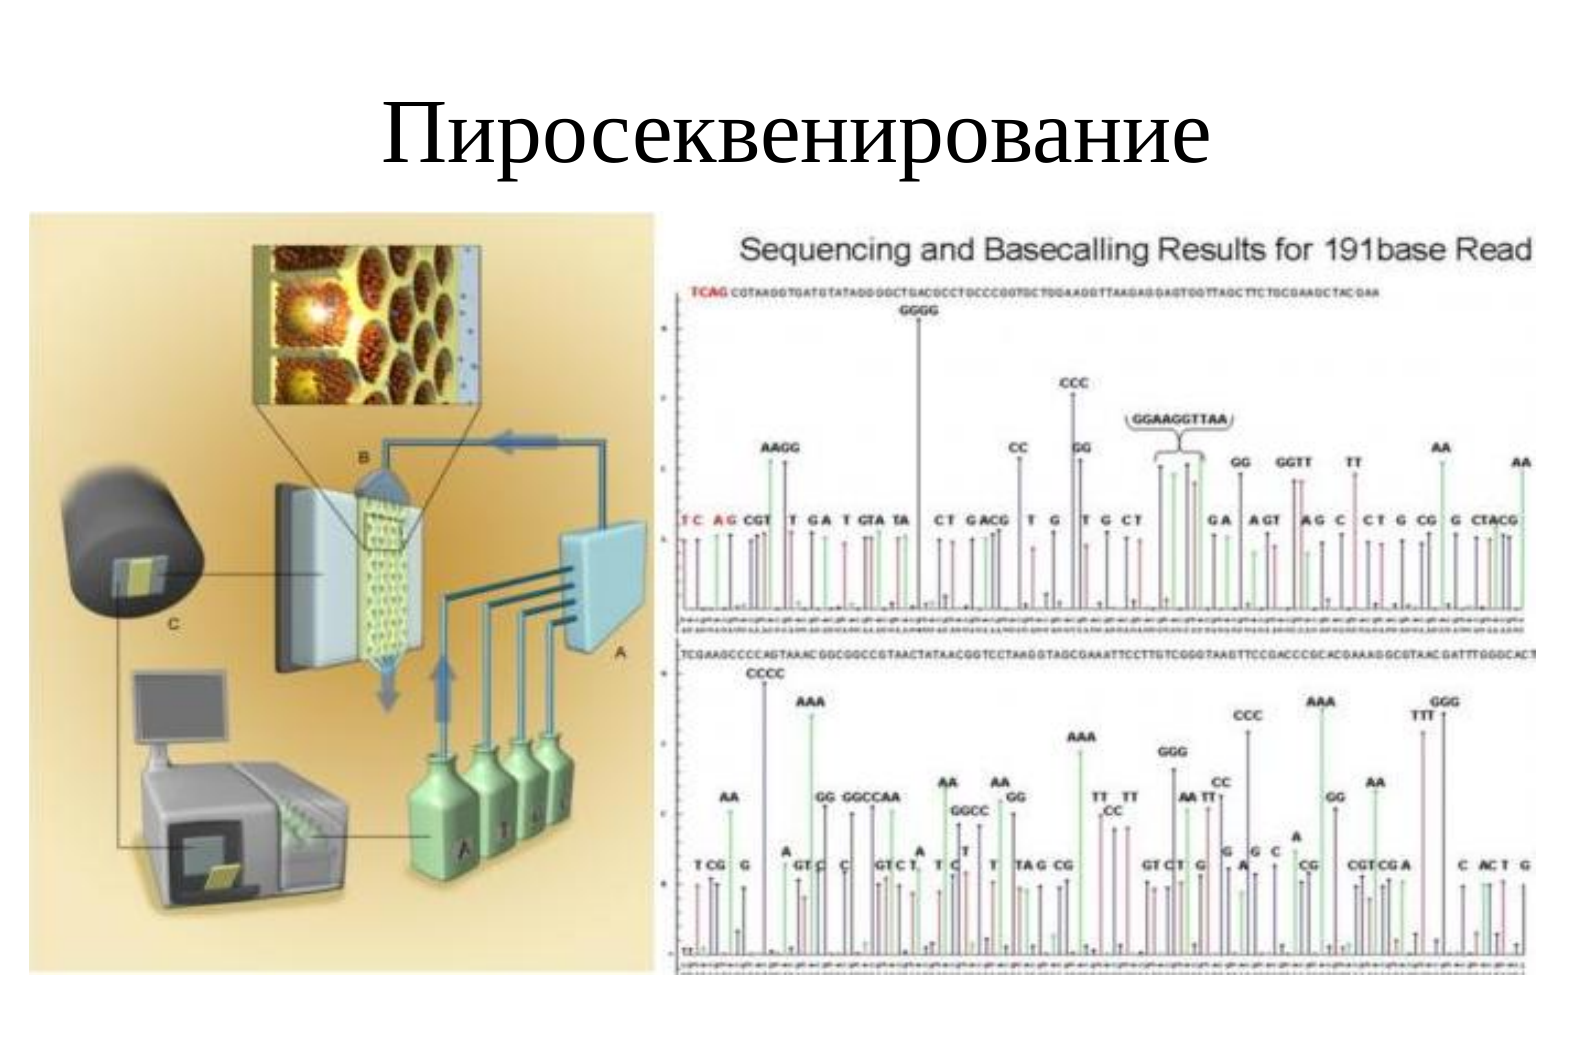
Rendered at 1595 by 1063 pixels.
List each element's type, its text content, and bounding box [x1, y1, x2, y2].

picture [29, 211, 1536, 975]
title Пиросеквенирование [79, 49, 1515, 211]
